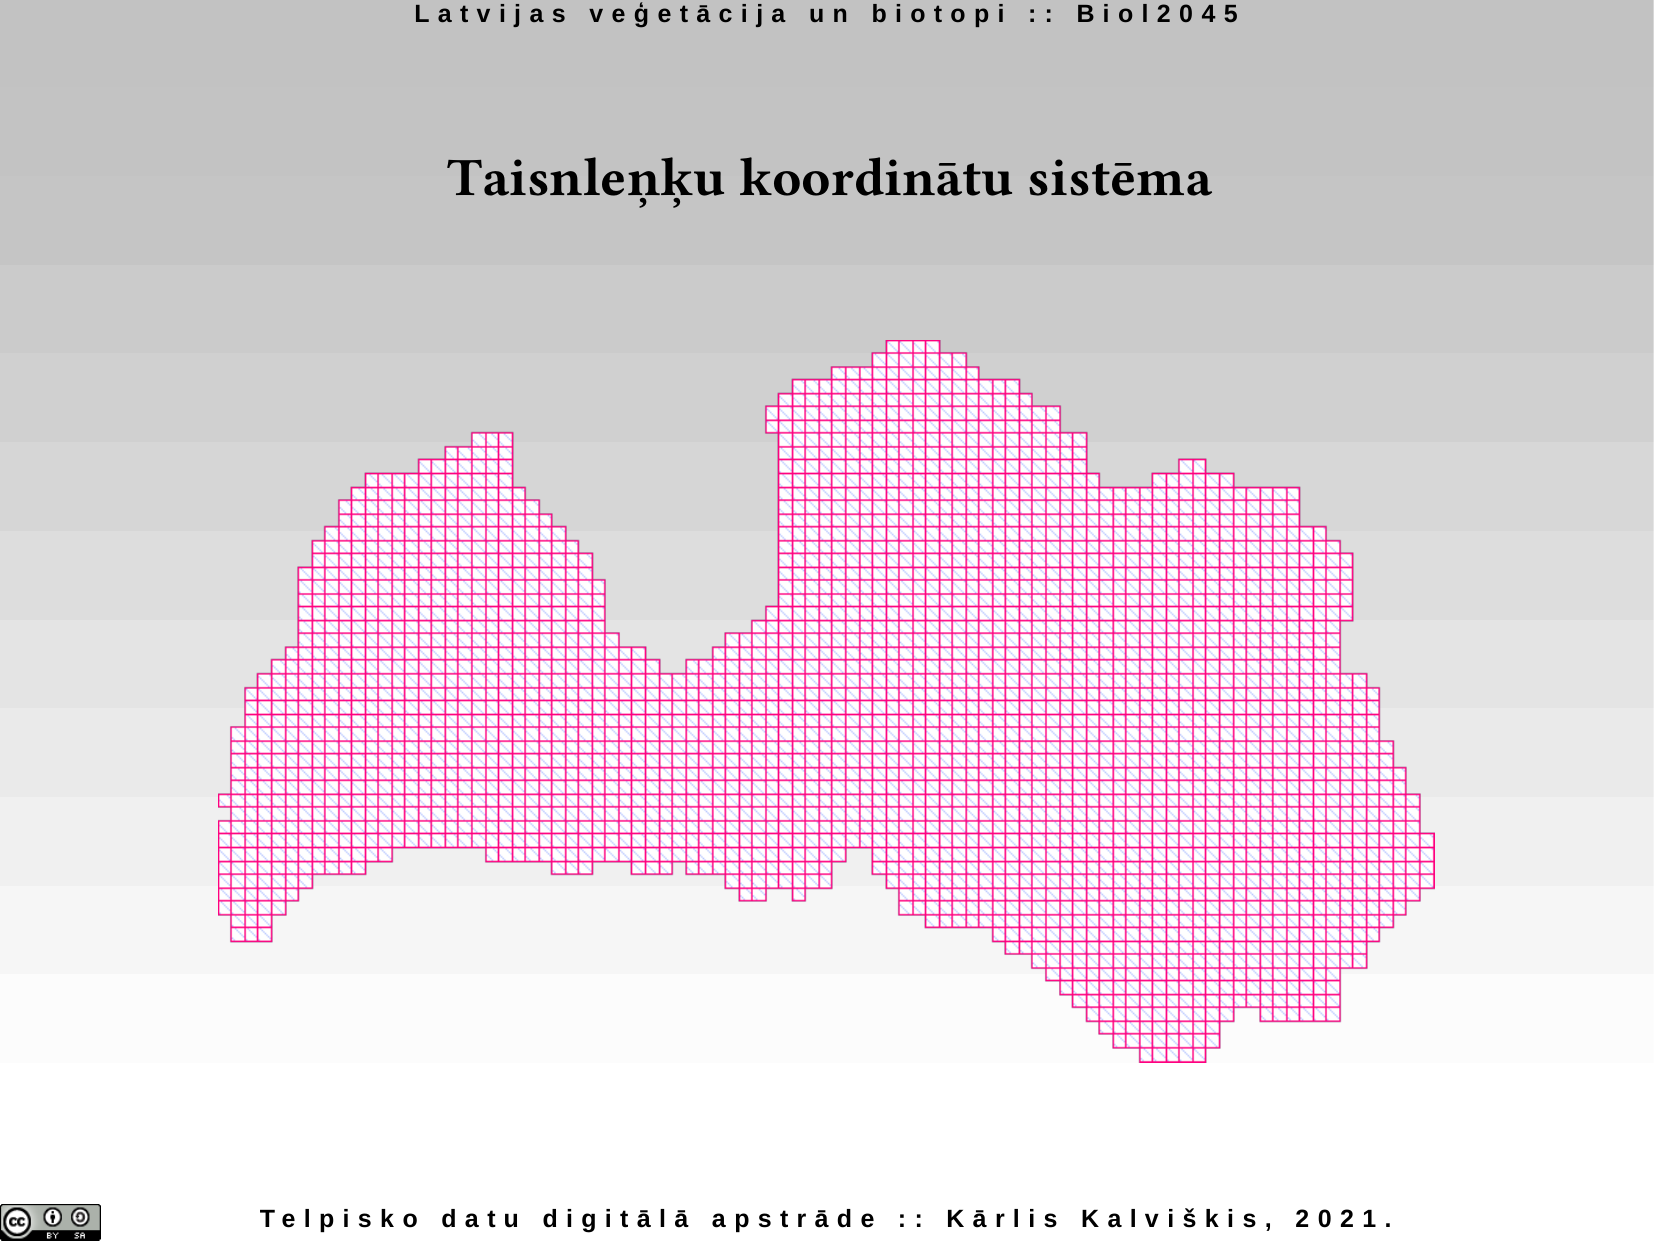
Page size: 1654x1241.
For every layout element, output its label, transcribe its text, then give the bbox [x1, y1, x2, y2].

title Taisnleņķu koordinātu sistēma [34, 61, 1626, 296]
picture [0, 0, 1654, 1241]
